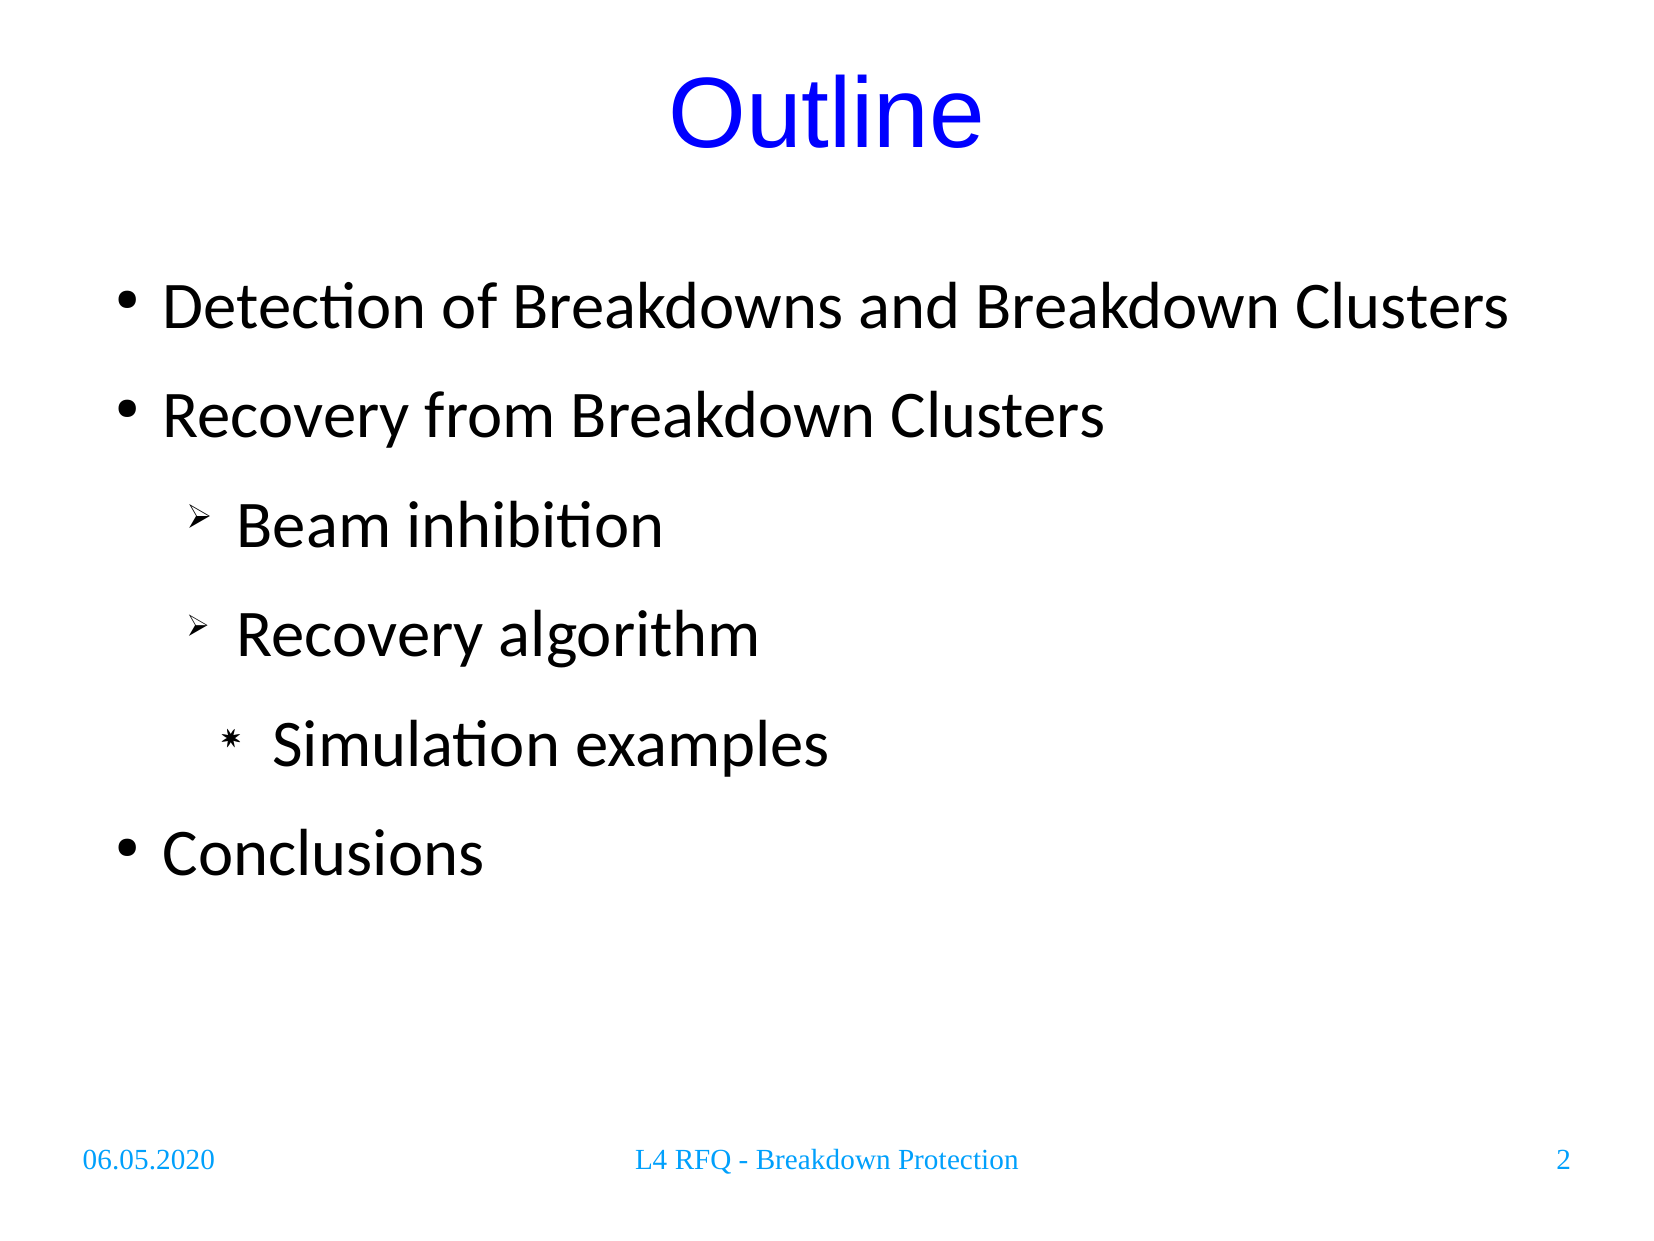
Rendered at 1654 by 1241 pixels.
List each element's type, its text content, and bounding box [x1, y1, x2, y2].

title Outline [82, 49, 1571, 178]
text_box Detection of Breakdowns and Breakdown Clusters Recovery from Breakdown Clusters Beam inhibition Recovery algorithm Simulation examples Conclusions [100, 253, 1571, 1063]
